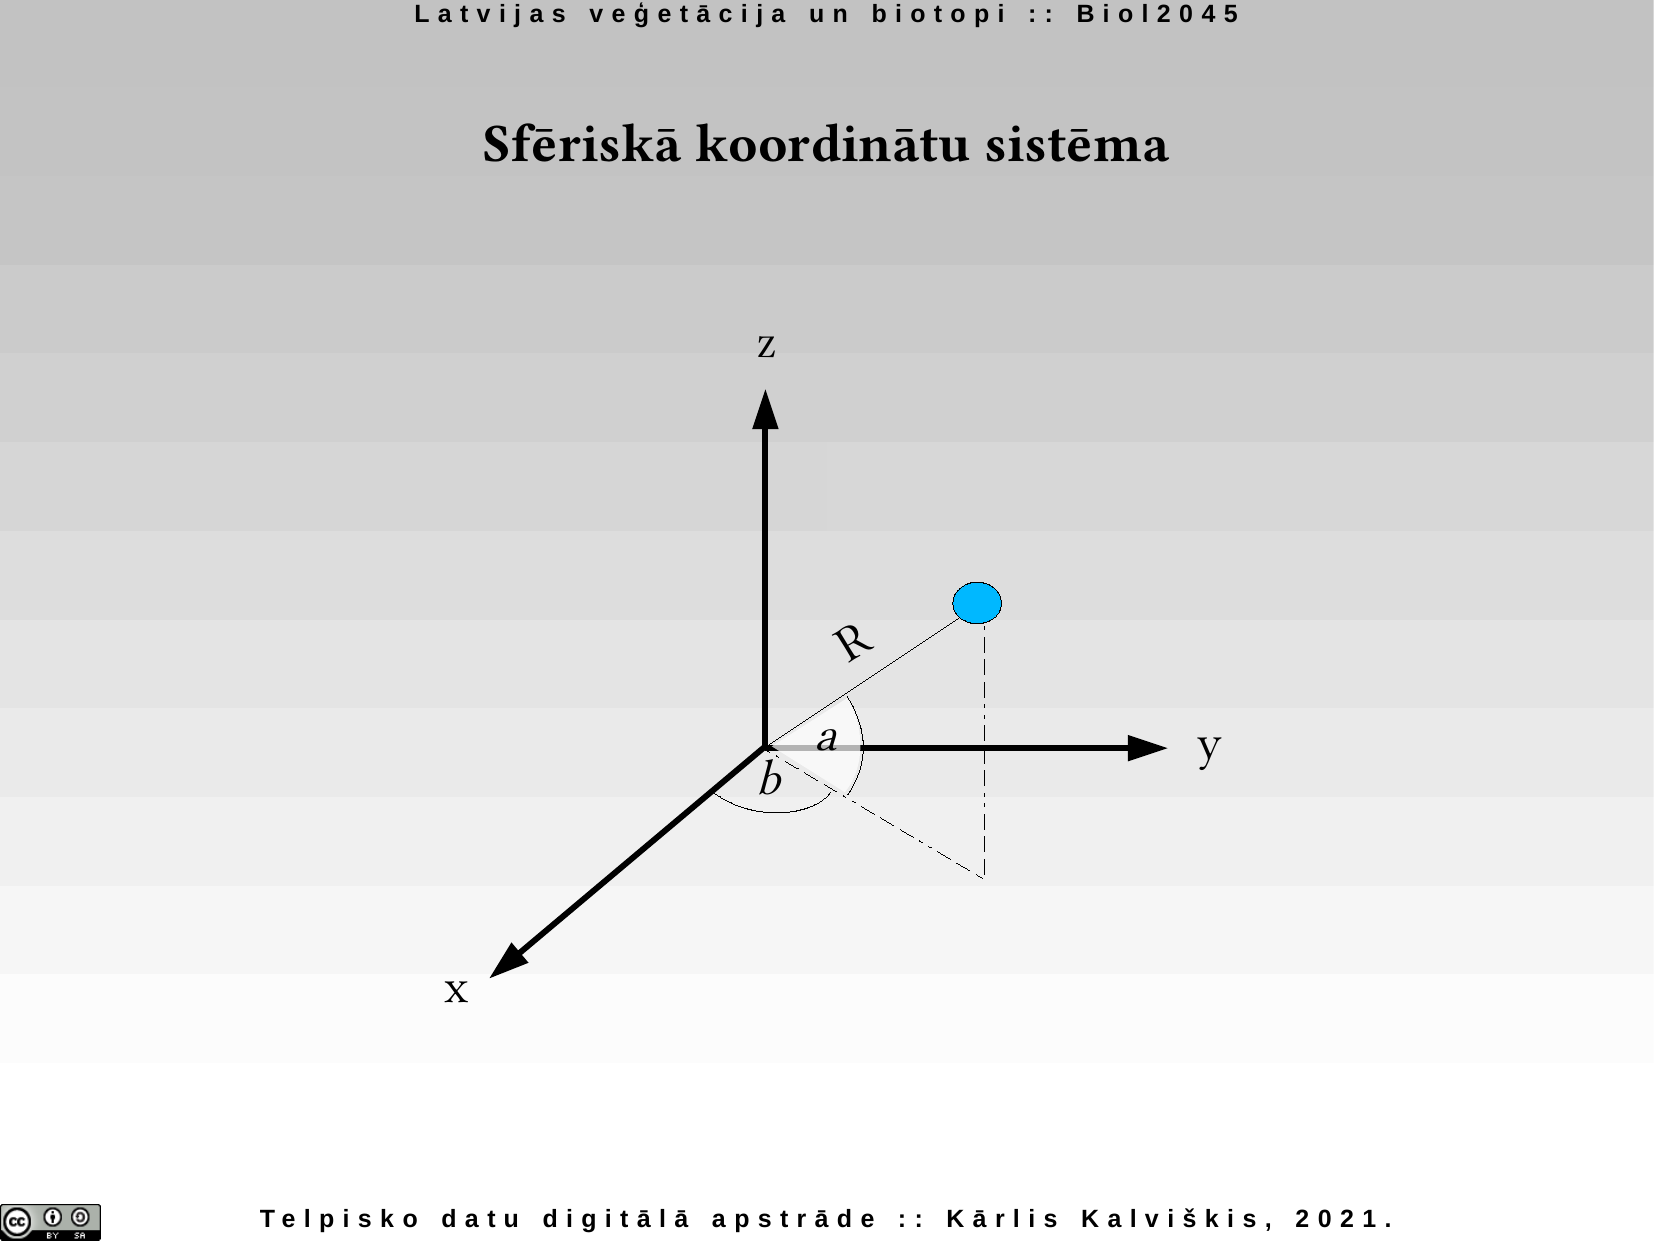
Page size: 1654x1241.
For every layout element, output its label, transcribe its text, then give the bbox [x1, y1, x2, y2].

text_box x [444, 958, 470, 1016]
title Sfēriskā koordinātu sistēma [0, 1, 1654, 287]
text_box b [756, 749, 782, 807]
picture [0, 287, 1654, 1241]
text_box R [824, 606, 886, 674]
text_box [771, 698, 861, 793]
text_box y [1196, 713, 1223, 771]
text_box a [814, 705, 840, 763]
text_box z [756, 312, 781, 370]
text_box [952, 582, 1002, 624]
